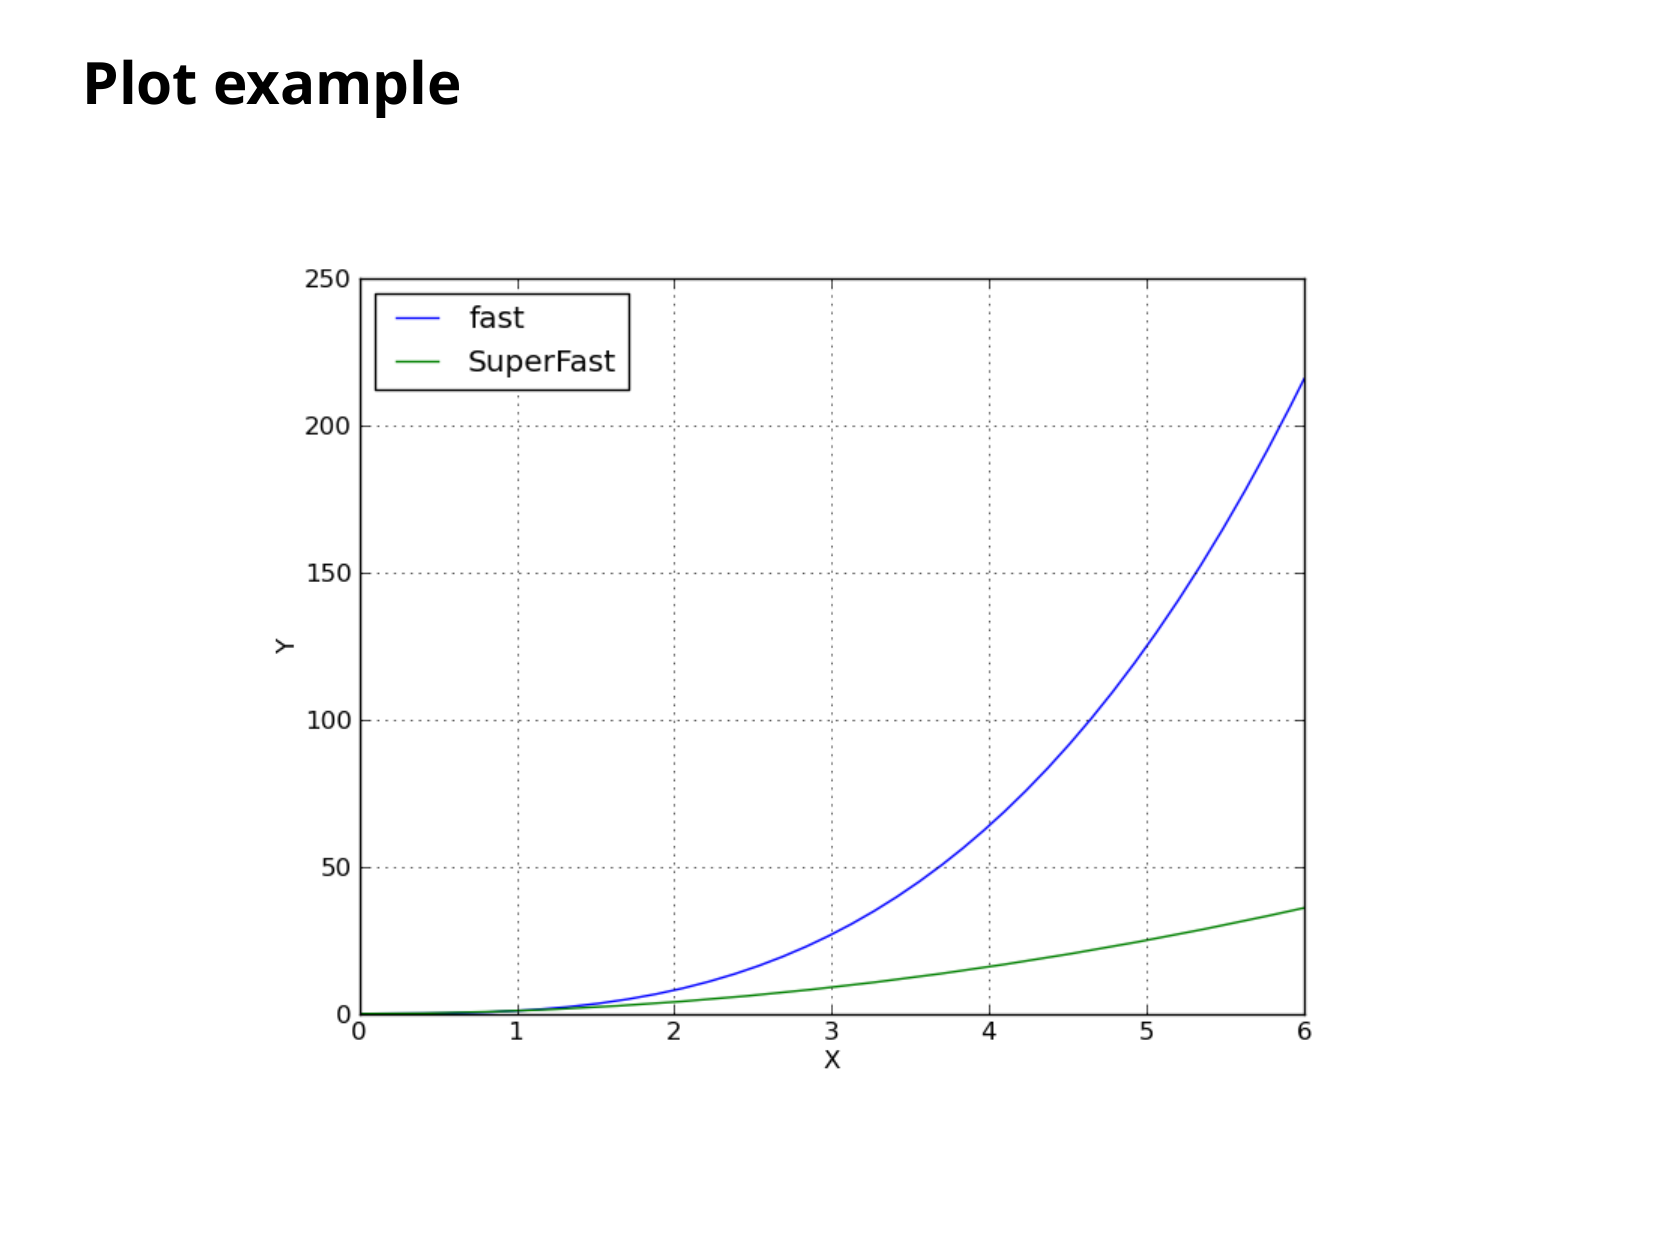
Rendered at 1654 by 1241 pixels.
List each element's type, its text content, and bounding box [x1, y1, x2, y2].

title Plot example [82, 0, 1571, 179]
picture [207, 187, 1426, 1106]
